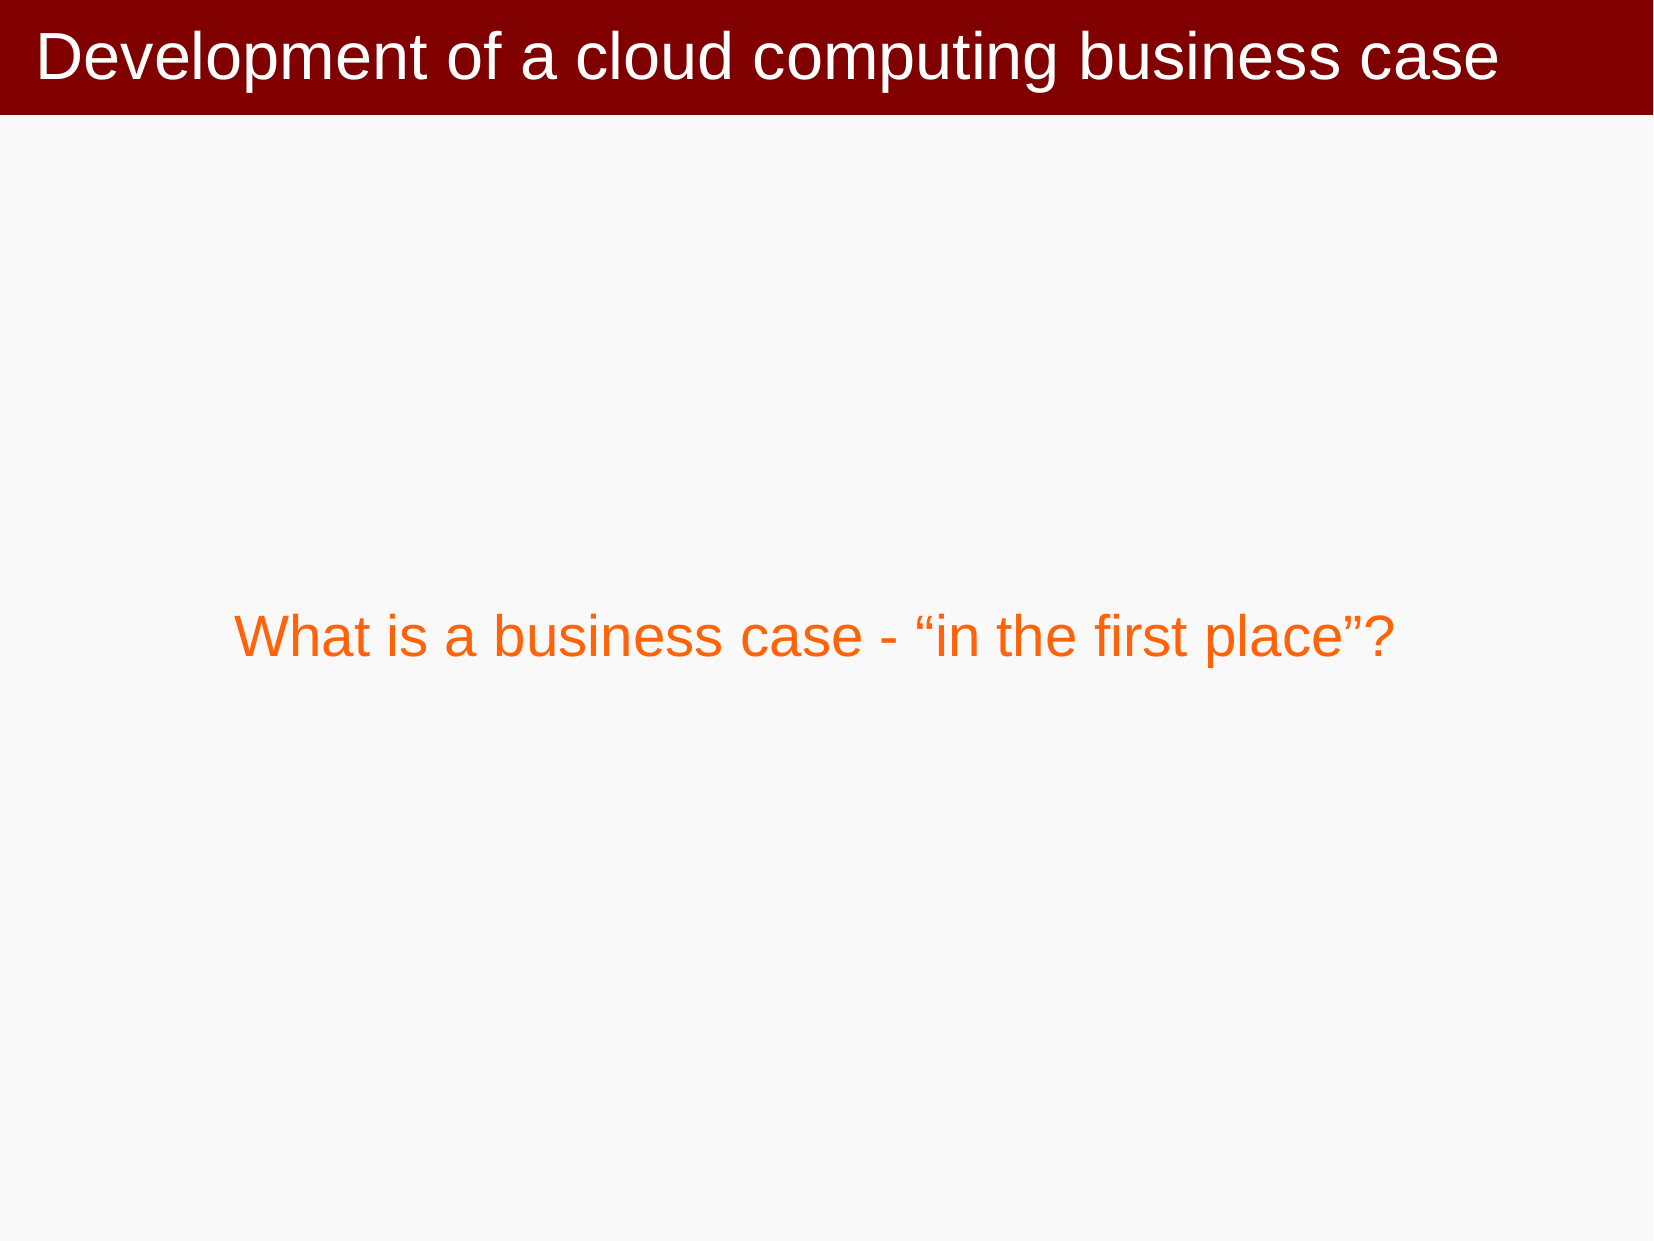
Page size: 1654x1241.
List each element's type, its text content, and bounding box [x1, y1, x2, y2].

title Development of a cloud computing business case [35, 18, 1524, 94]
text_box What is a business case - “in the first place”? [219, 595, 1413, 676]
